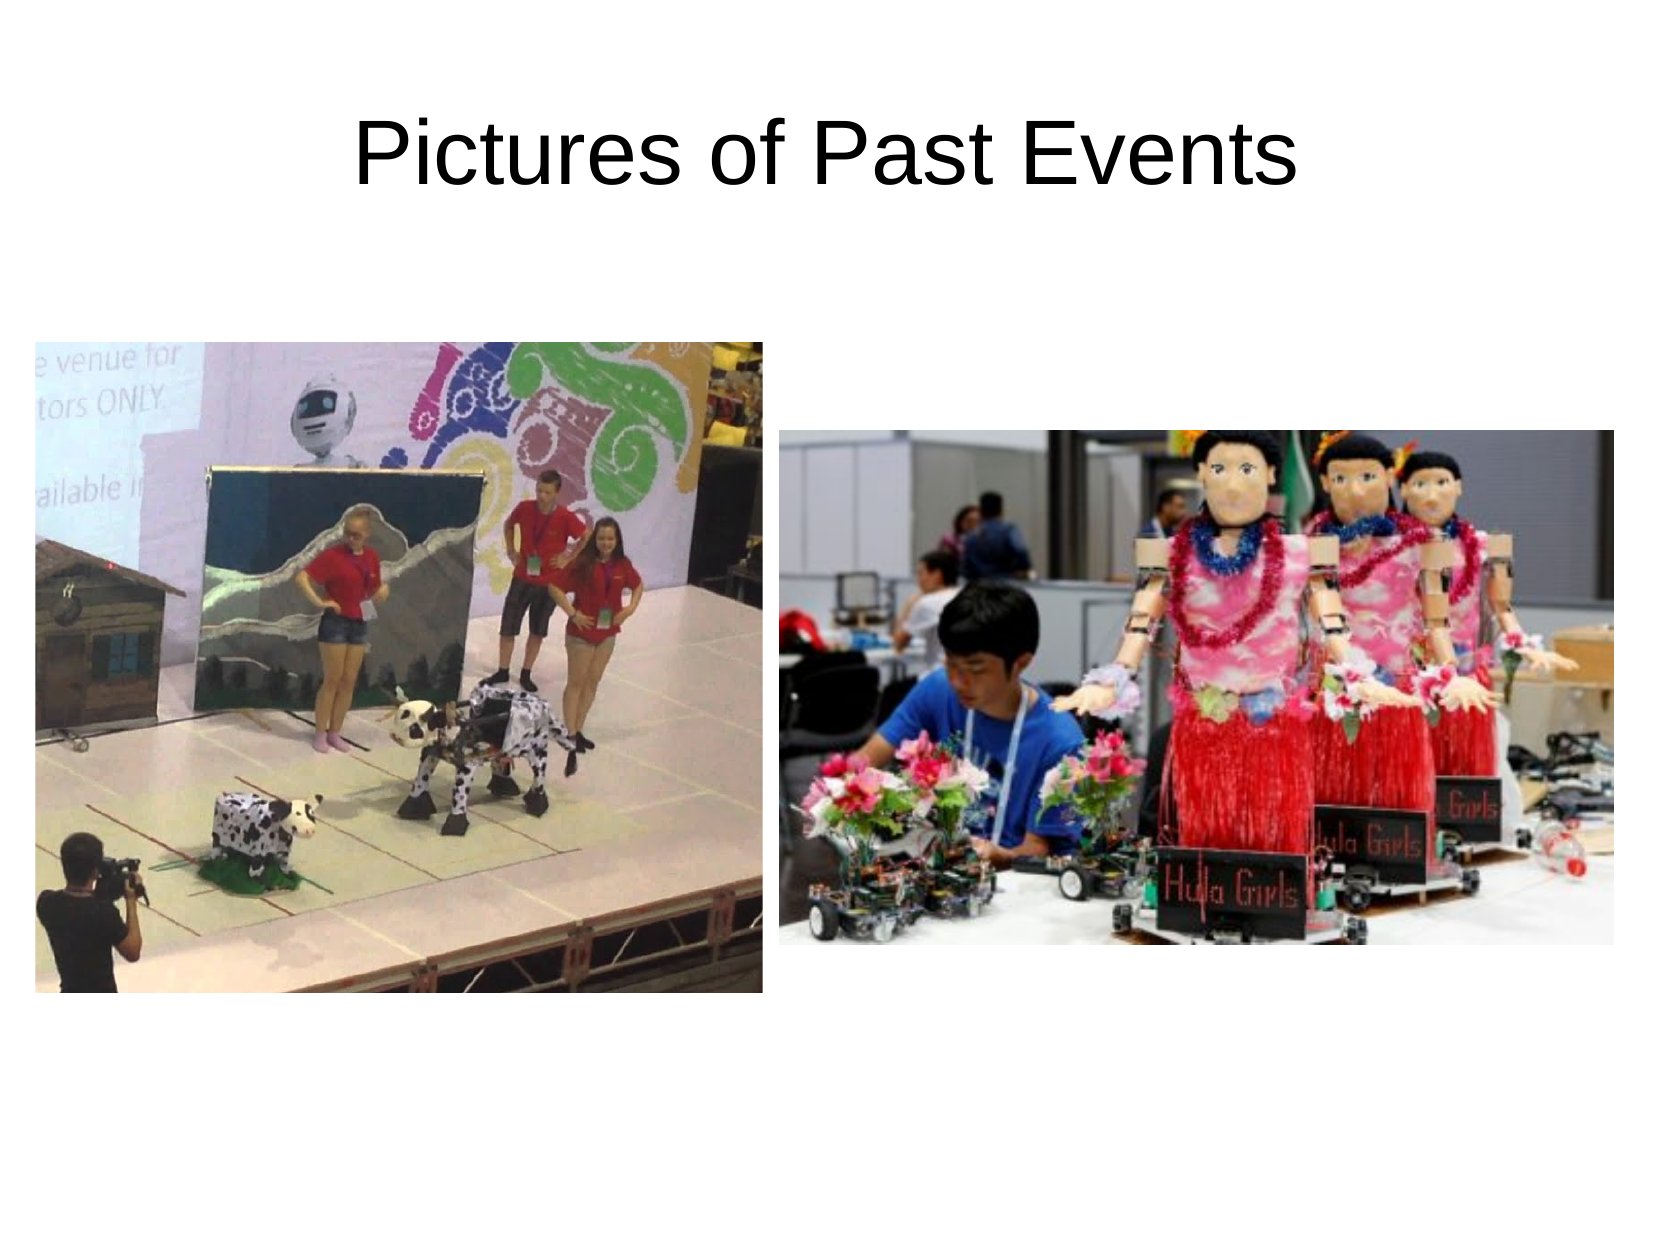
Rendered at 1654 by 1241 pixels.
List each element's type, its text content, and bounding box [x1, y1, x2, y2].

picture [779, 430, 1614, 945]
title Pictures of Past Events [82, 49, 1571, 257]
picture [35, 342, 763, 993]
